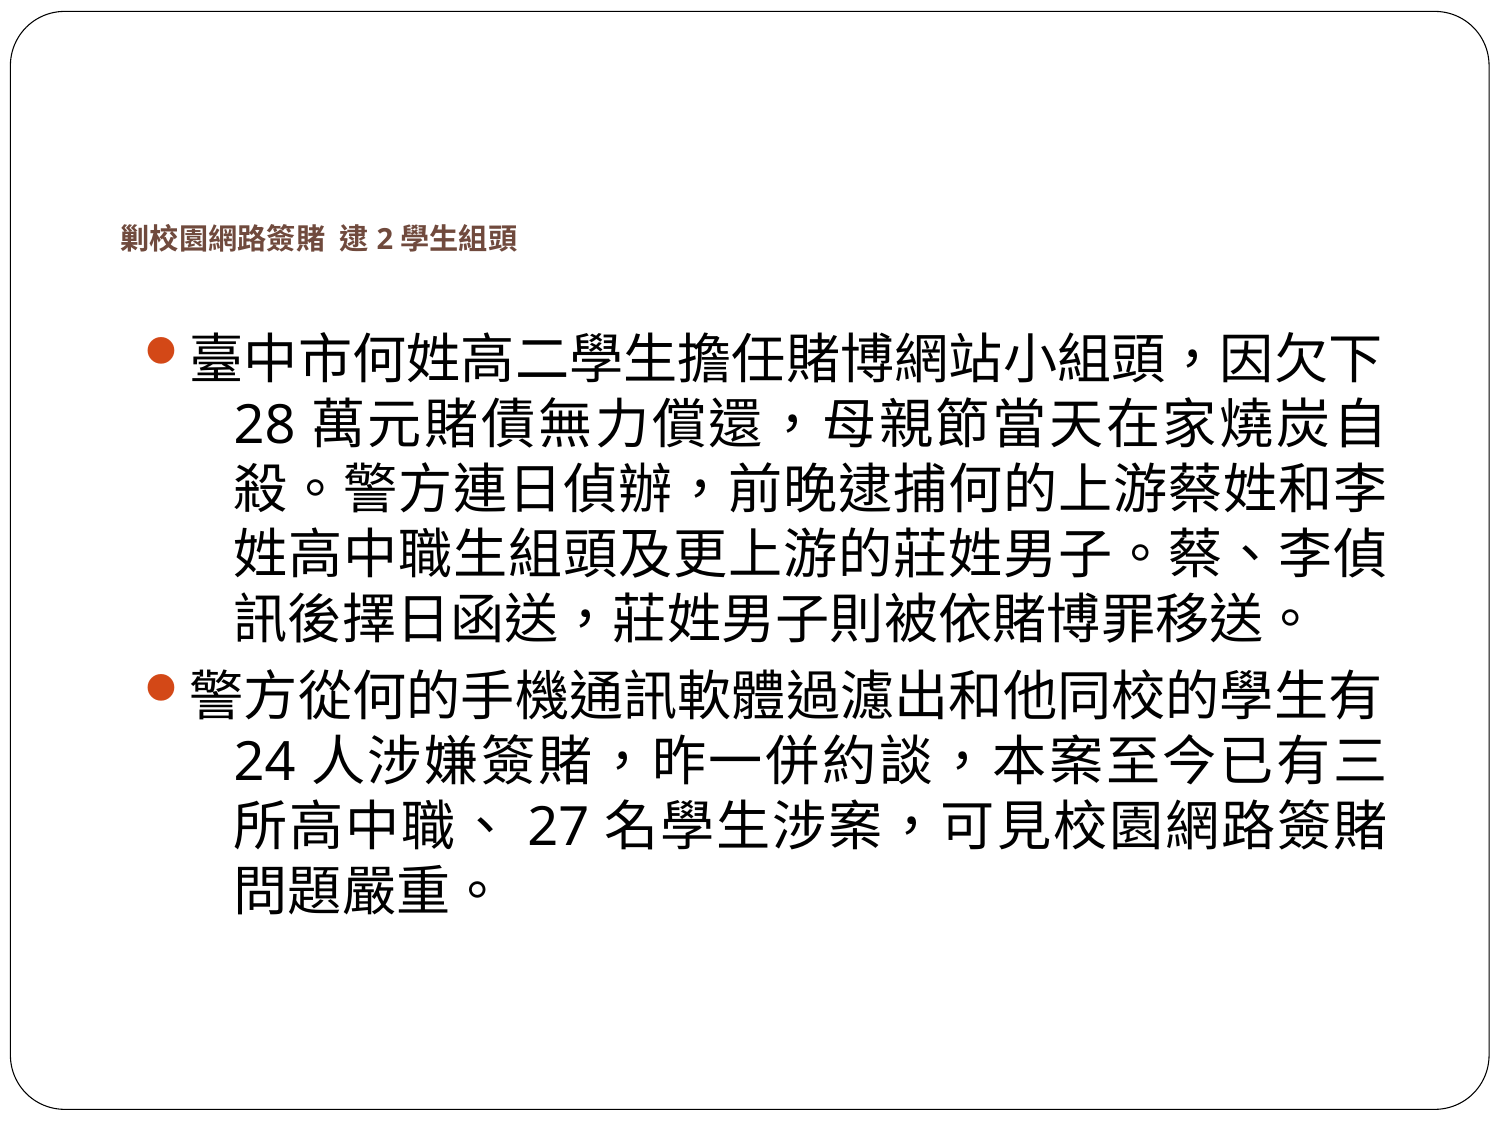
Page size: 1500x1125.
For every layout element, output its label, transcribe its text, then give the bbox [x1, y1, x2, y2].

title 剿校園網路簽賭 逮2學生組頭 [105, 152, 1381, 340]
list 臺中市何姓高二學生擔任賭博網站小組頭，因欠下28萬元賭債無力償還，母親節當天在家燒炭自殺。警方連日偵辦，前晚逮捕何的上游蔡姓和李姓高中職生組頭及更上游的莊姓男子。蔡、李偵訊後擇日函送，莊姓男子則被依賭博罪移送。 警方從何的手機通訊軟體過濾出和他同校的學生有24人涉嫌簽賭，昨一併約談，本案至今已有三所高中職、27名學生涉案，可見校園網路簽賭問題嚴重。 [128, 316, 1404, 1032]
